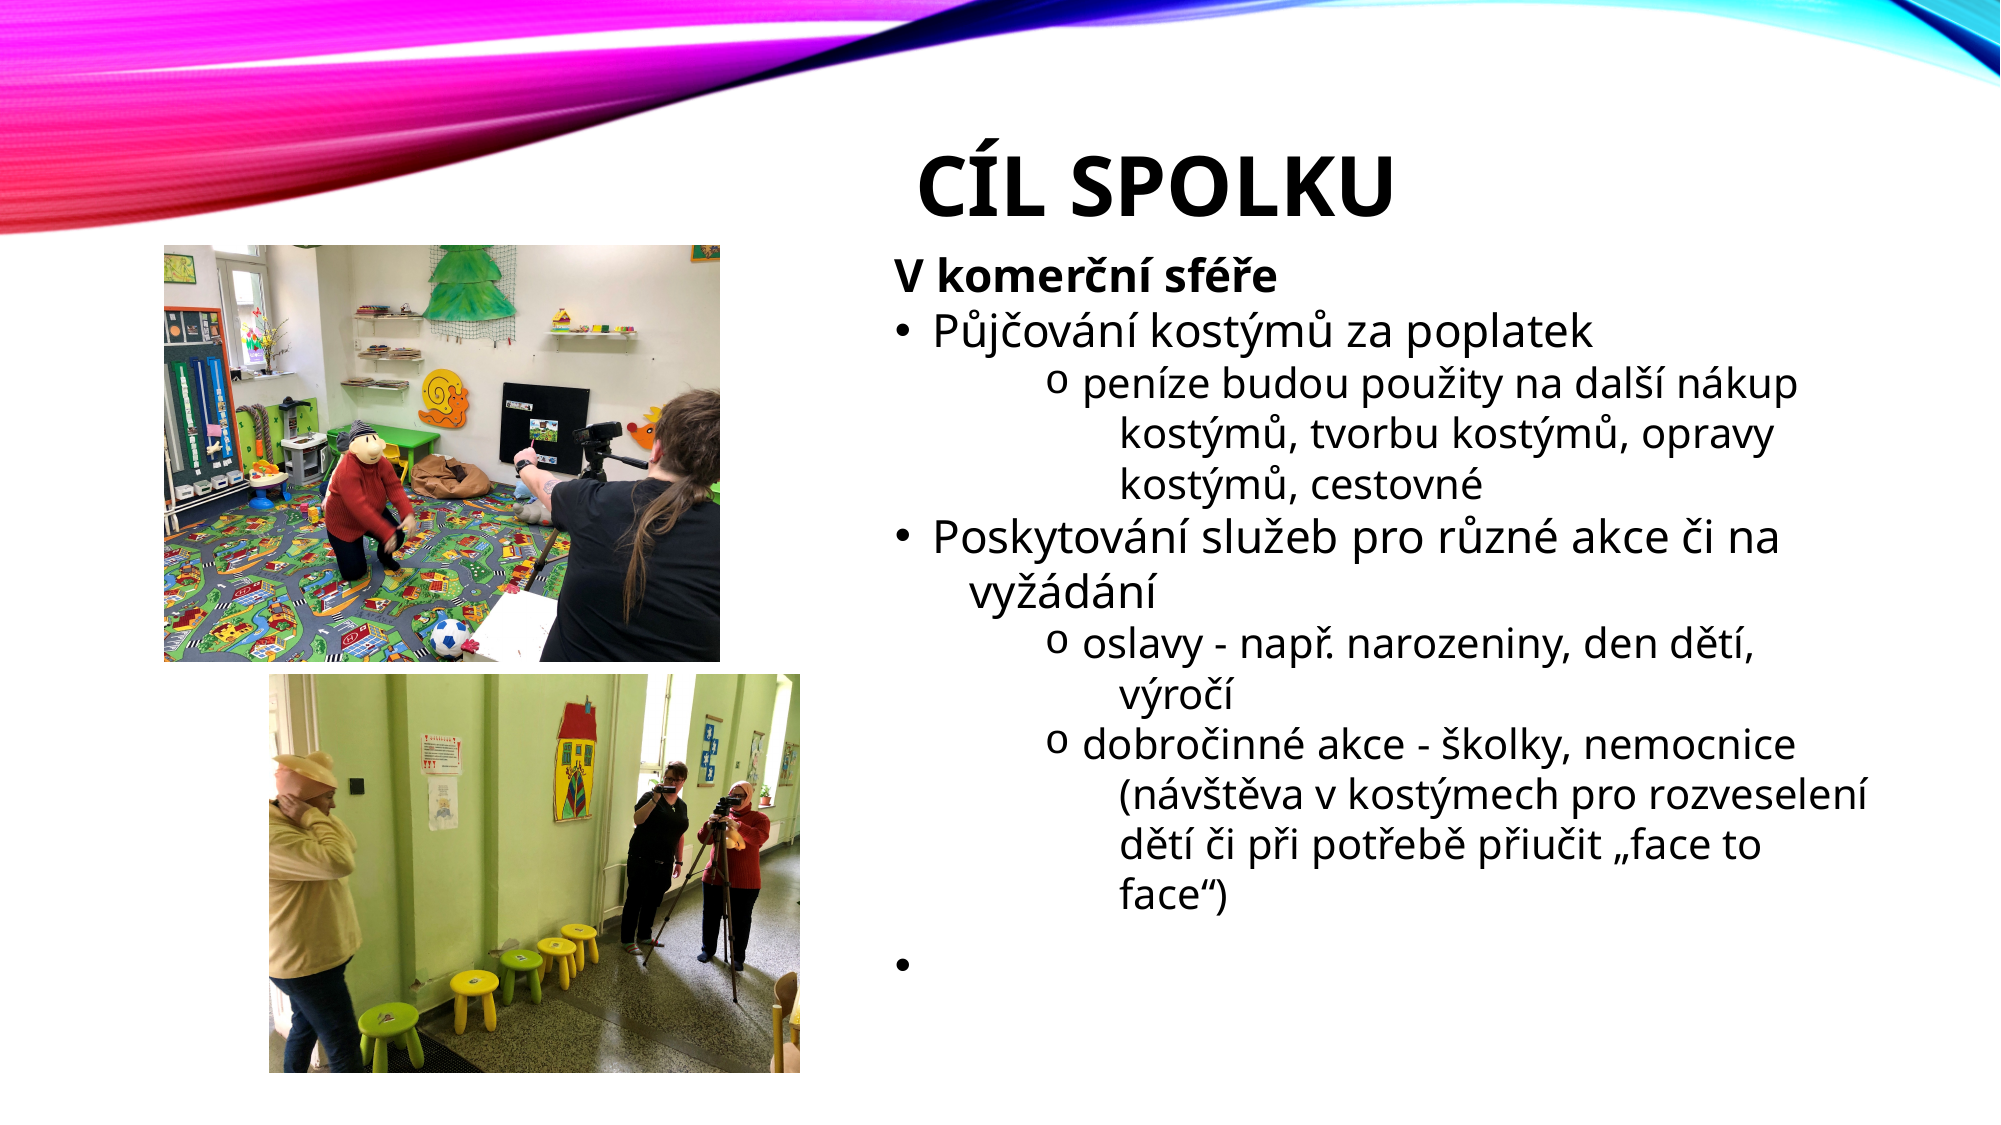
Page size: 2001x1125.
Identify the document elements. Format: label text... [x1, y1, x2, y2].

list V komerční sféře Půjčování kostýmů za poplatek peníze budou použity na další nákup kostýmů, tvorbu kostýmů, opravy kostýmů, cestovné Poskytování služeb pro různé akce či na vyžádání oslavy - např. narozeniny, den dětí, výročí dobročinné akce - školky, nemocnice (návštěva v kostýmech pro rozveselení dětí či při potřebě přiučit „face to face“) [879, 245, 1888, 1021]
picture [164, 245, 720, 662]
title Cíl spolku [900, 104, 1888, 245]
picture [269, 675, 800, 1073]
